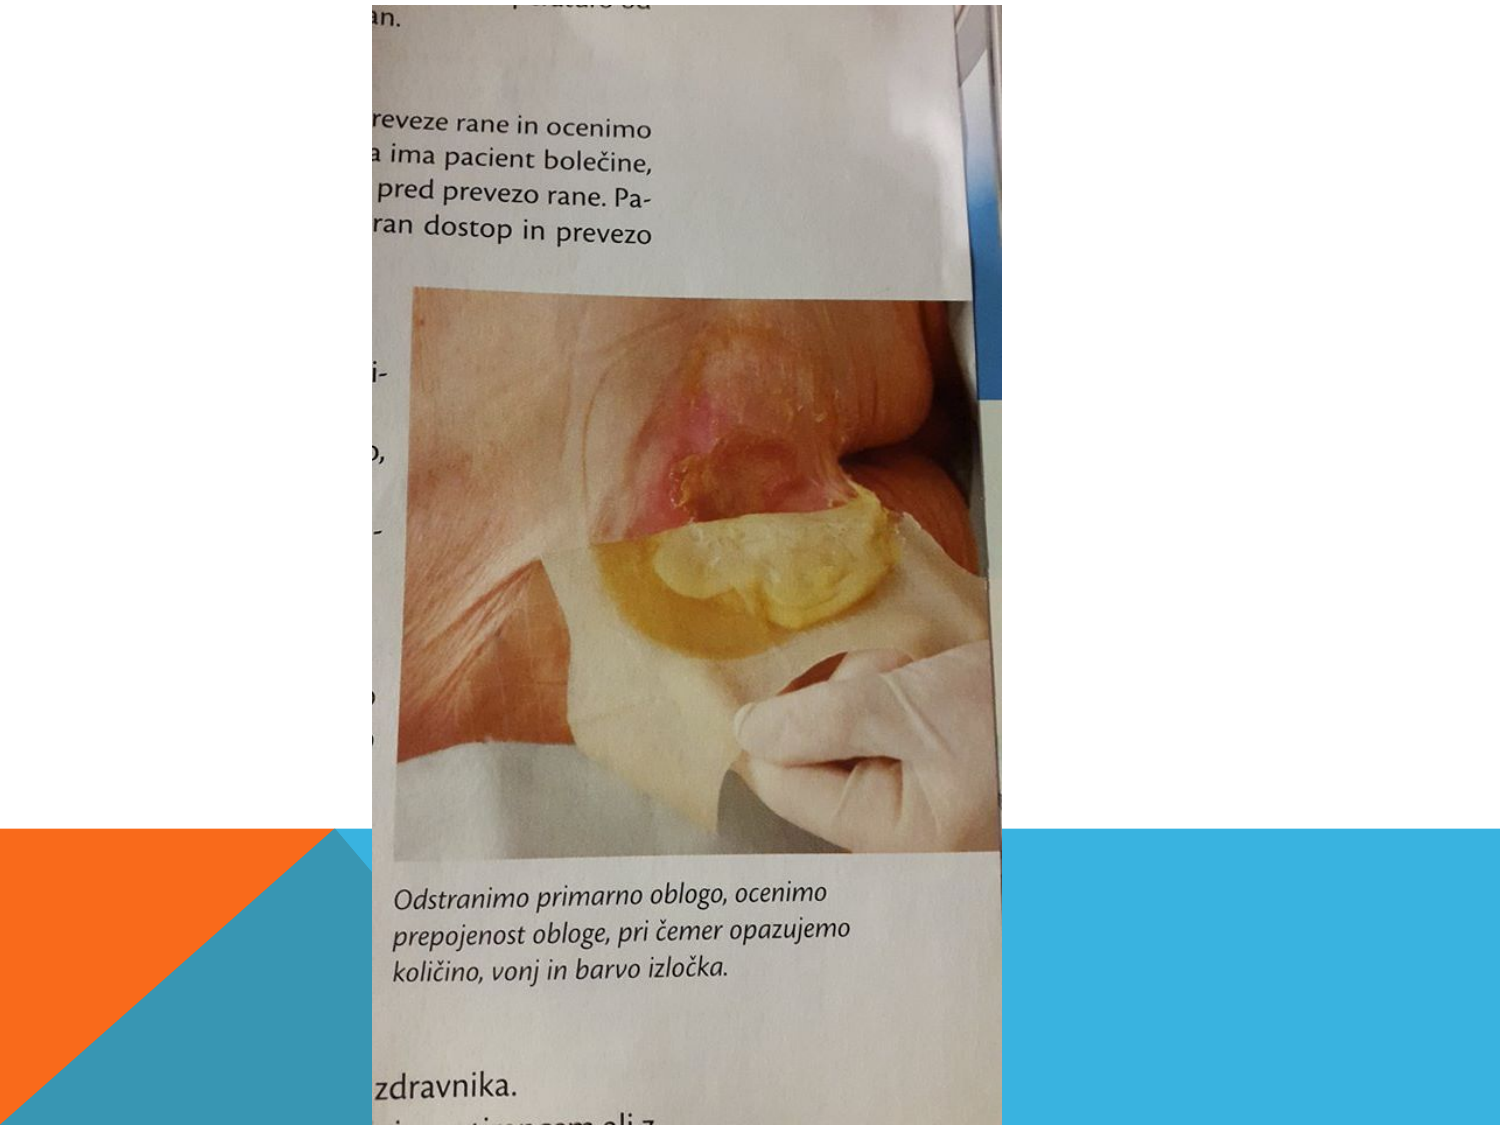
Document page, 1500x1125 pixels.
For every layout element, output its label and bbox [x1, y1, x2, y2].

picture [372, 5, 1002, 1125]
